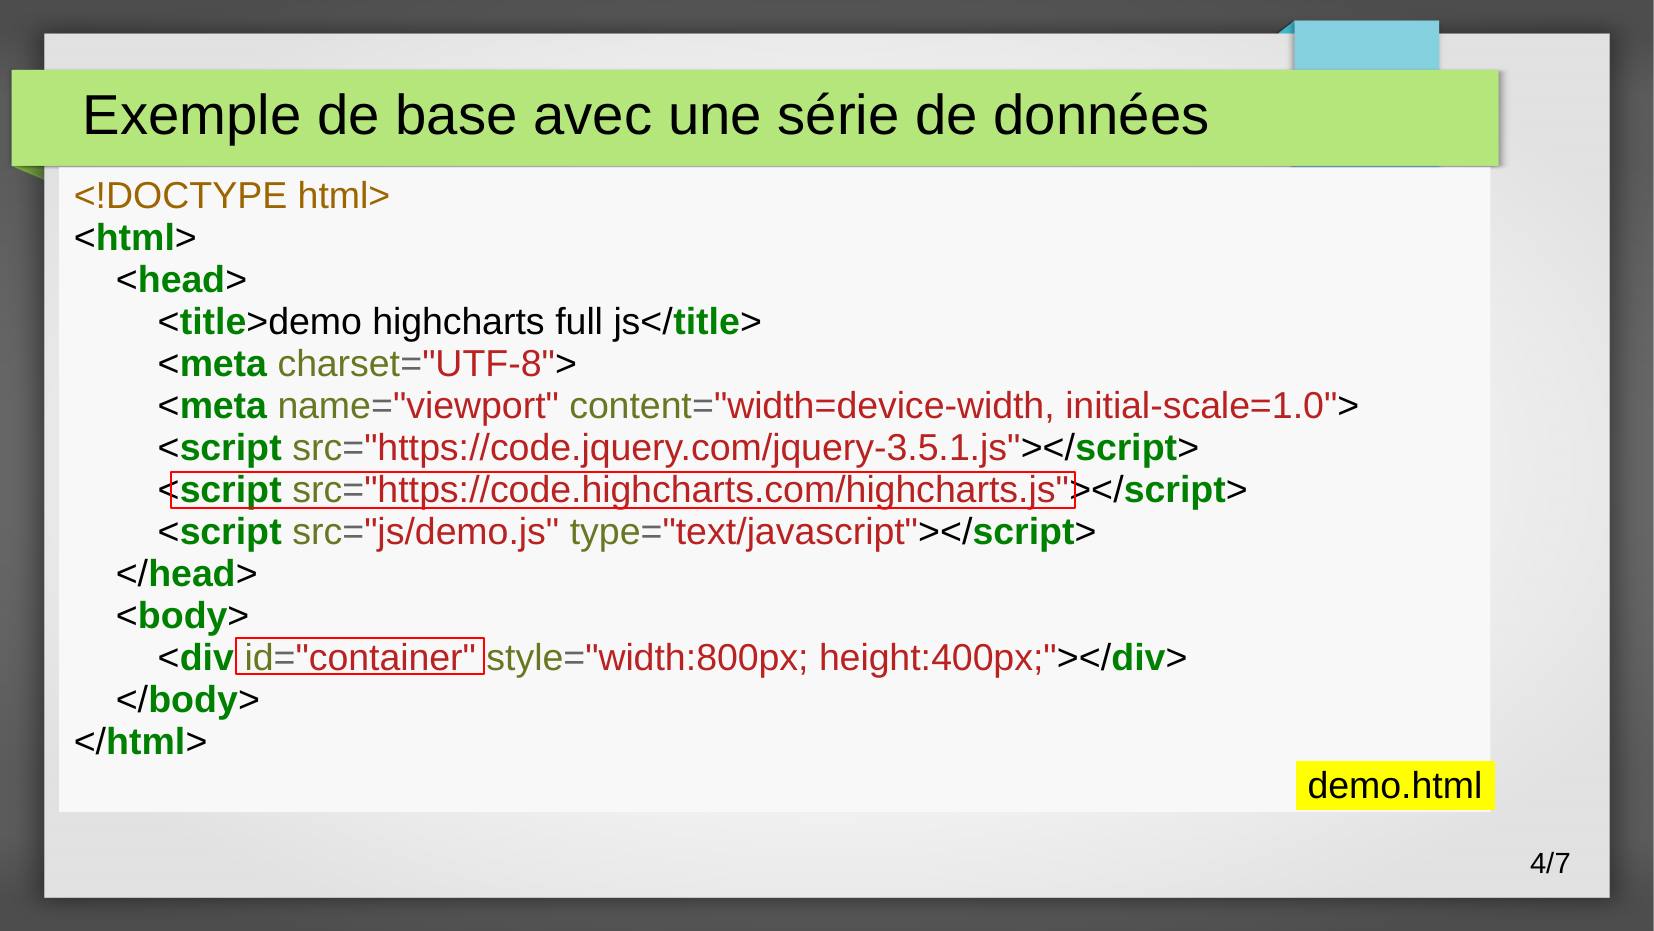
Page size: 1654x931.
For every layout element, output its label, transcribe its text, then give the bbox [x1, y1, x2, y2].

picture [0, 0, 1654, 931]
title Exemple de base avec une série de données [82, 70, 1264, 160]
text_box <!DOCTYPE html> <html> <head> <title>demo highcharts full js</title> <meta charset="UTF-8"> <meta name="viewport" content="width=device-width, initial-scale=1.0"> <script src="https://code.jquery.com/jquery-3.5.1.js"></script> <script src="https://code.highcharts.com/highcharts.js"></script> <script src="js/demo.js" type="text/javascript"></script> </head> <body> <div id="container" style="width:800px; height:400px;"></div> </body> </html> [59, 167, 1491, 813]
text_box demo.html [1296, 761, 1495, 810]
